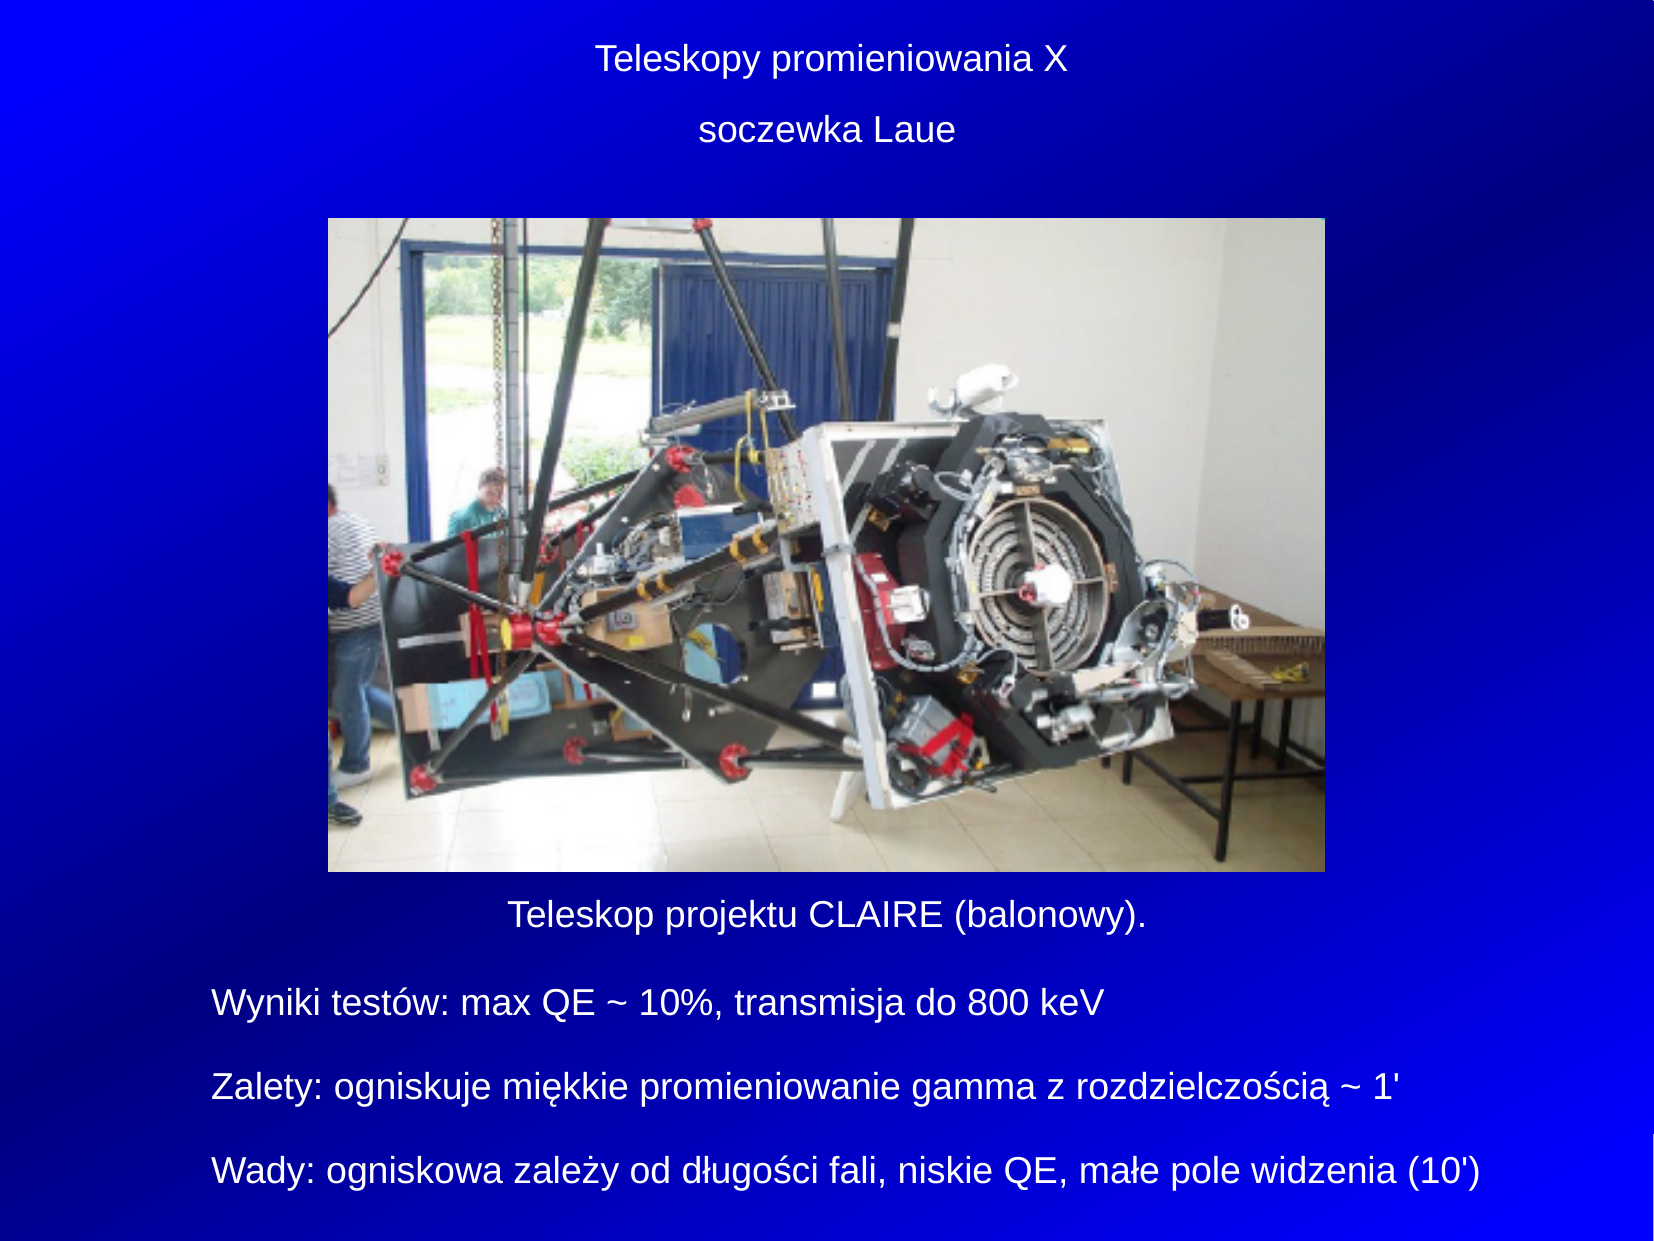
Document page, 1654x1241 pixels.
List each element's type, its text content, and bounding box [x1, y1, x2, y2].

text_box Wyniki testów: max QE ~ 10%, transmisja do 800 keV Zalety: ogniskuje miękkie promieniowanie gamma z rozdzielczością ~ 1' Wady: ogniskowa zależy od długości fali, niskie QE, małe pole widzenia (10') [196, 974, 1497, 1200]
text_box soczewka Laue [683, 101, 972, 158]
text_box Teleskopy promieniowania X [579, 29, 1084, 87]
picture [328, 218, 1325, 872]
text_box Teleskop projektu CLAIRE (balonowy). [492, 885, 1163, 943]
